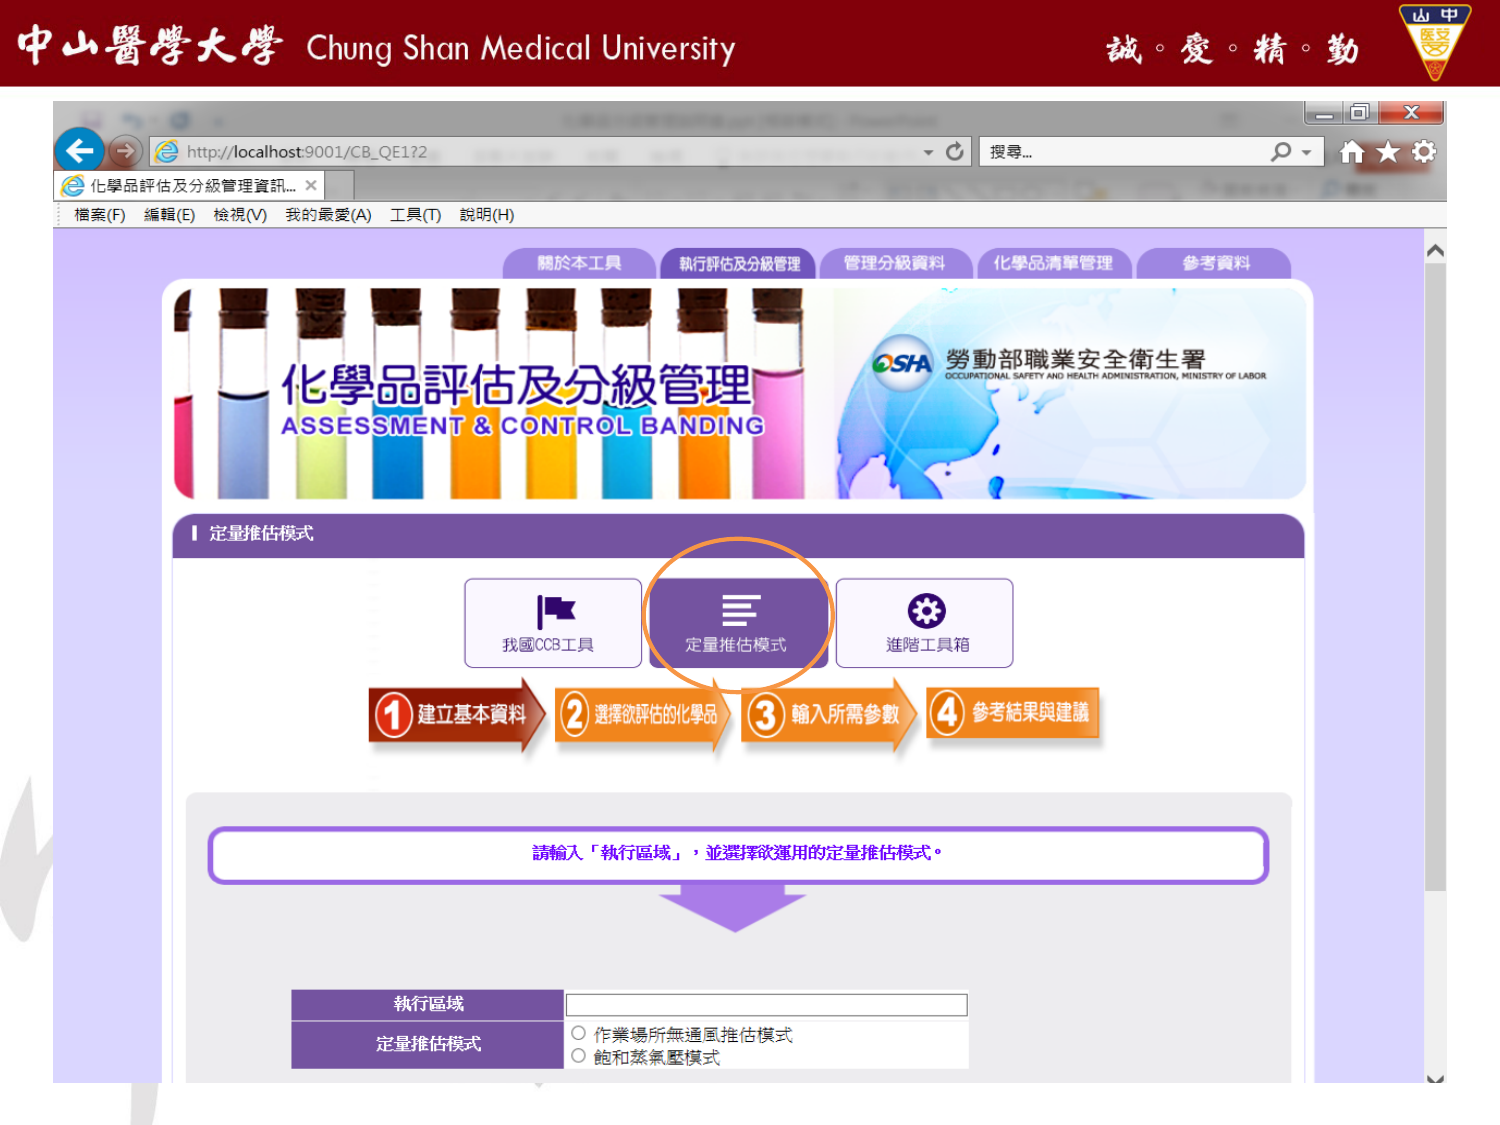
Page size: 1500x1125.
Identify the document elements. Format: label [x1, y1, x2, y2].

picture [53, 101, 1447, 1083]
